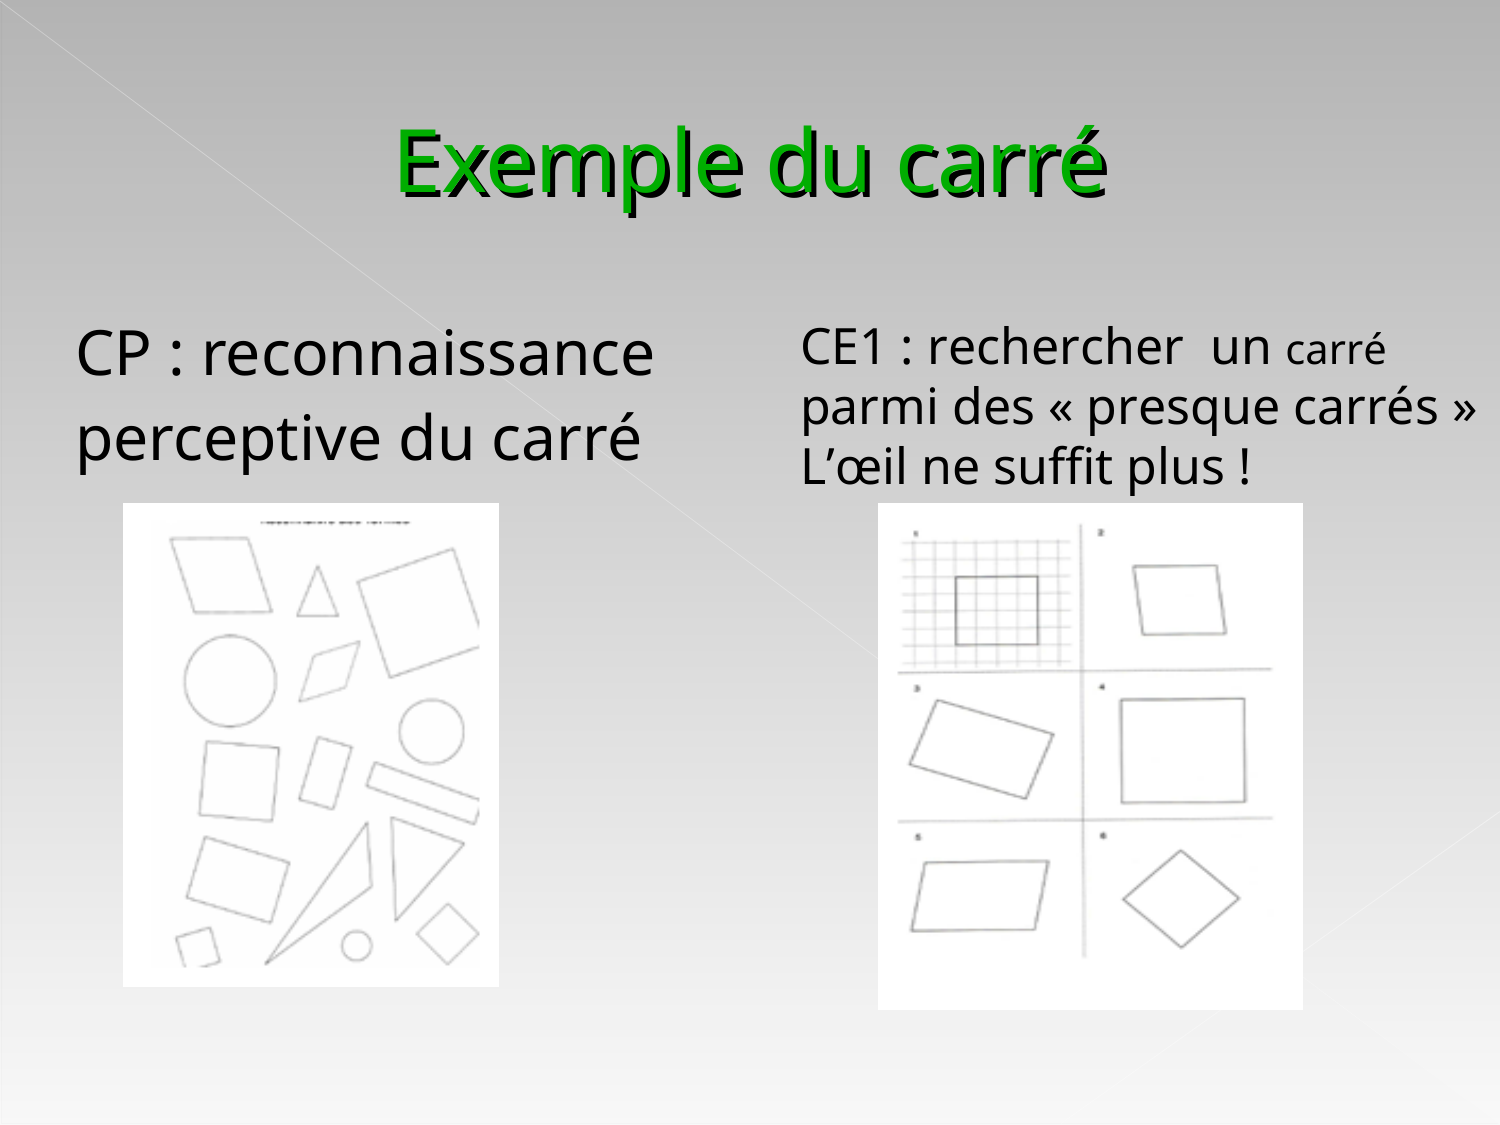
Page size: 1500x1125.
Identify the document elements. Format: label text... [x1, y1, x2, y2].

list CP : reconnaissance perceptive du carré [75, 308, 734, 1059]
text_box CE1 : rechercher un carré parmi des « presque carrés » L’œil ne suffit plus ! [785, 306, 1500, 502]
picture [878, 503, 1303, 1010]
title Exemple du carré [75, 43, 1426, 274]
